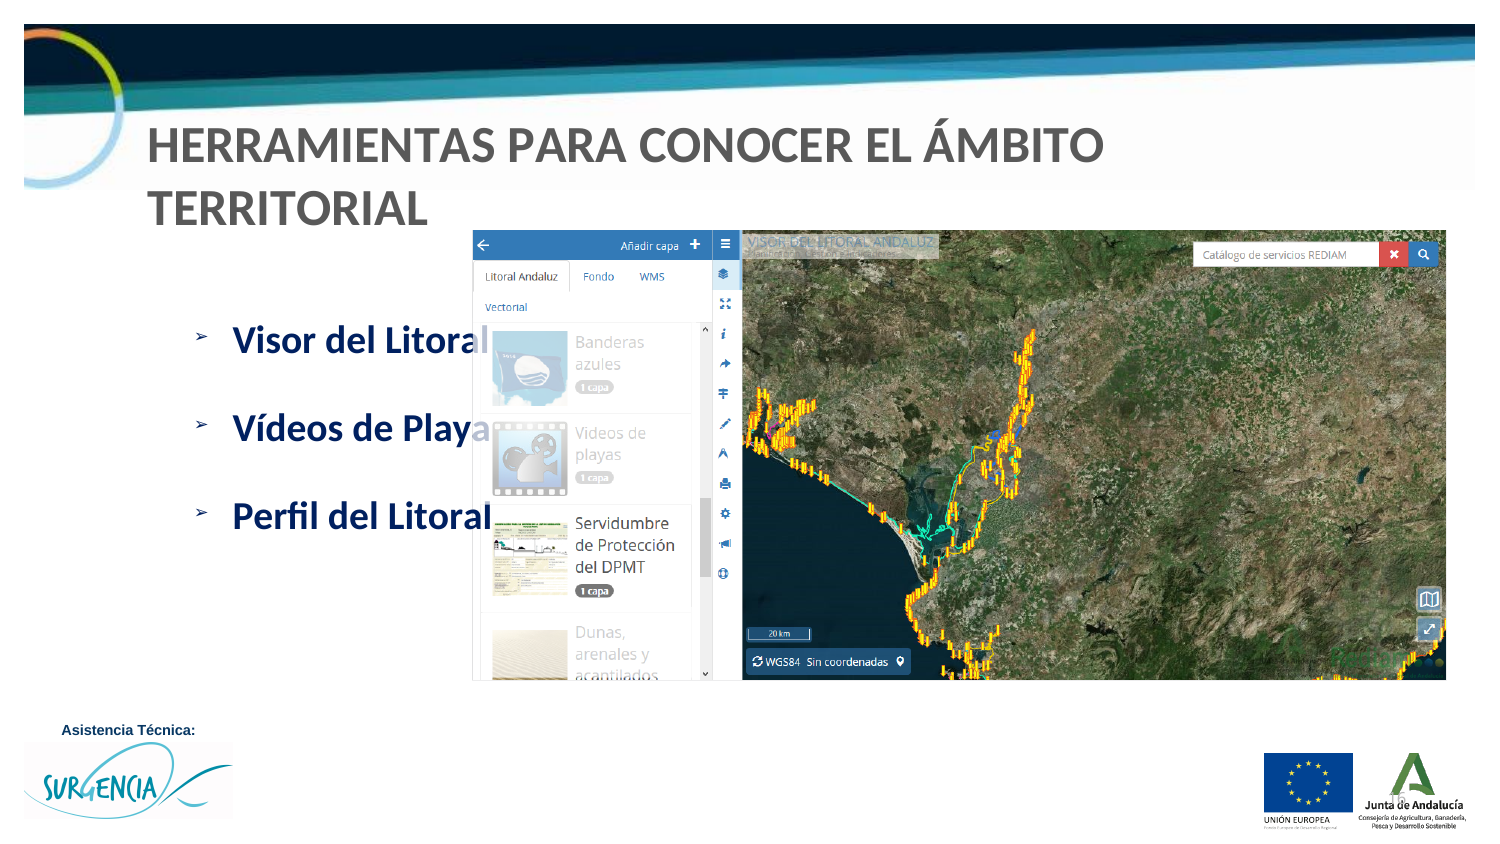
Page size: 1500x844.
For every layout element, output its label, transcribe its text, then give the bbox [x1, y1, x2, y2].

text_box HERRAMIENTAS PARA CONOCER EL ÁMBITO TERRITORIAL [121, 95, 1372, 253]
picture [24, 742, 233, 819]
text_box [482, 607, 696, 678]
picture [24, 24, 1475, 190]
text_box Asistencia Técnica: [41, 705, 216, 754]
text_box ‹#› [1387, 787, 1472, 831]
text_box Visor del Litoral Vídeos de Playa Perfil del Litoral [121, 313, 520, 645]
picture [472, 230, 1447, 681]
text_box [473, 318, 696, 505]
picture [1264, 753, 1476, 830]
